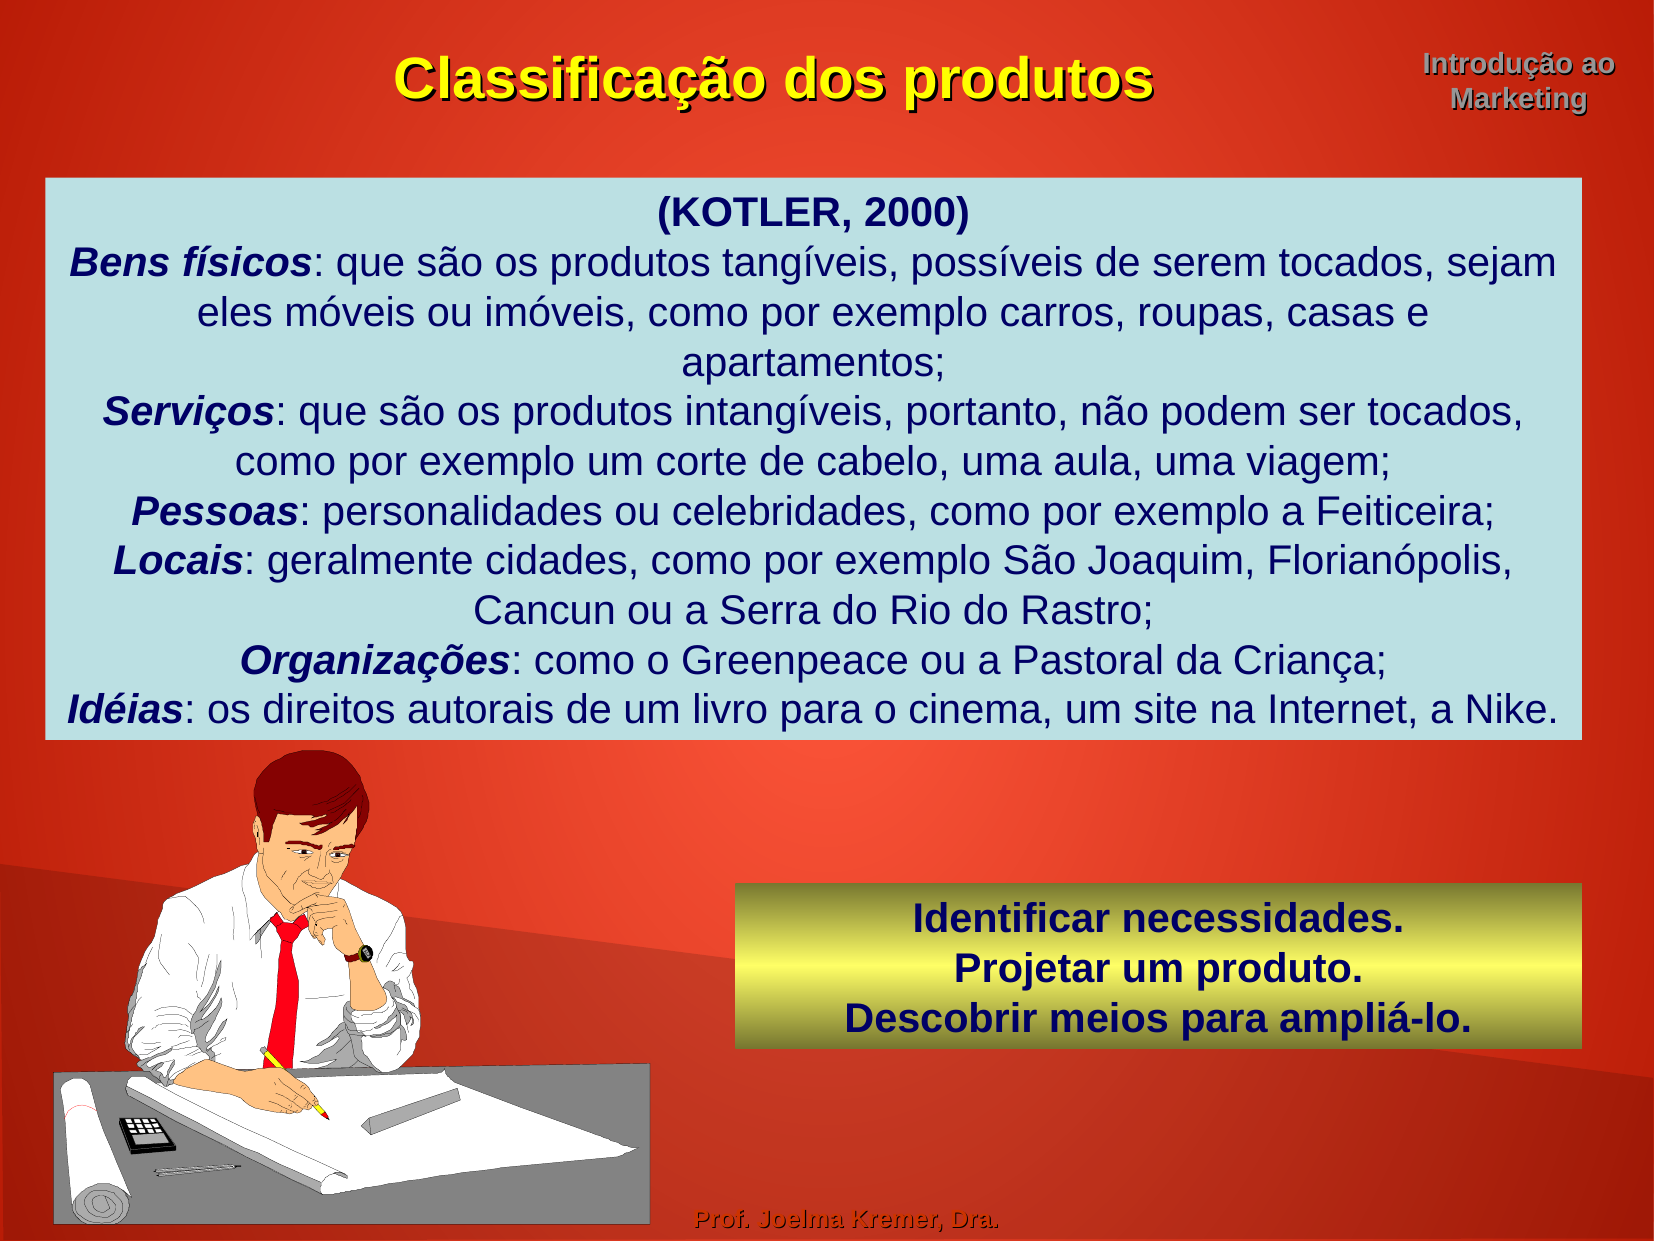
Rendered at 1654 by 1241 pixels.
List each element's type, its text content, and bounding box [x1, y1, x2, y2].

text_box Classificação dos produtos [188, 33, 1361, 119]
text_box Identificar necessidades. Projetar um produto. Descobrir meios para ampliá-lo. [735, 883, 1582, 1049]
picture [45, 742, 658, 1233]
title Introdução ao Marketing [1386, 21, 1652, 139]
text_box (KOTLER, 2000) Bens físicos: que são os produtos tangíveis, possíveis de serem tocados, sejam eles móveis ou imóveis, como por exemplo carros, roupas, casas e apartamentos; Serviços: que são os produtos intangíveis, portanto, não podem ser tocados, como por exemplo um corte de cabelo, uma aula, uma viagem; Pessoas: personalidades ou celebridades, como por exemplo a Feiticeira; Locais: geralmente cidades, como por exemplo São Joaquim, Florianópolis, Cancun ou a Serra do Rio do Rastro; Organizações: como o Greenpeace ou a Pastoral da Criança; Idéias: os direitos autorais de um livro para o cinema, um site na Internet, a Nike. [45, 177, 1582, 740]
text_box Prof. Joelma Kremer, Dra. [566, 1195, 1127, 1241]
